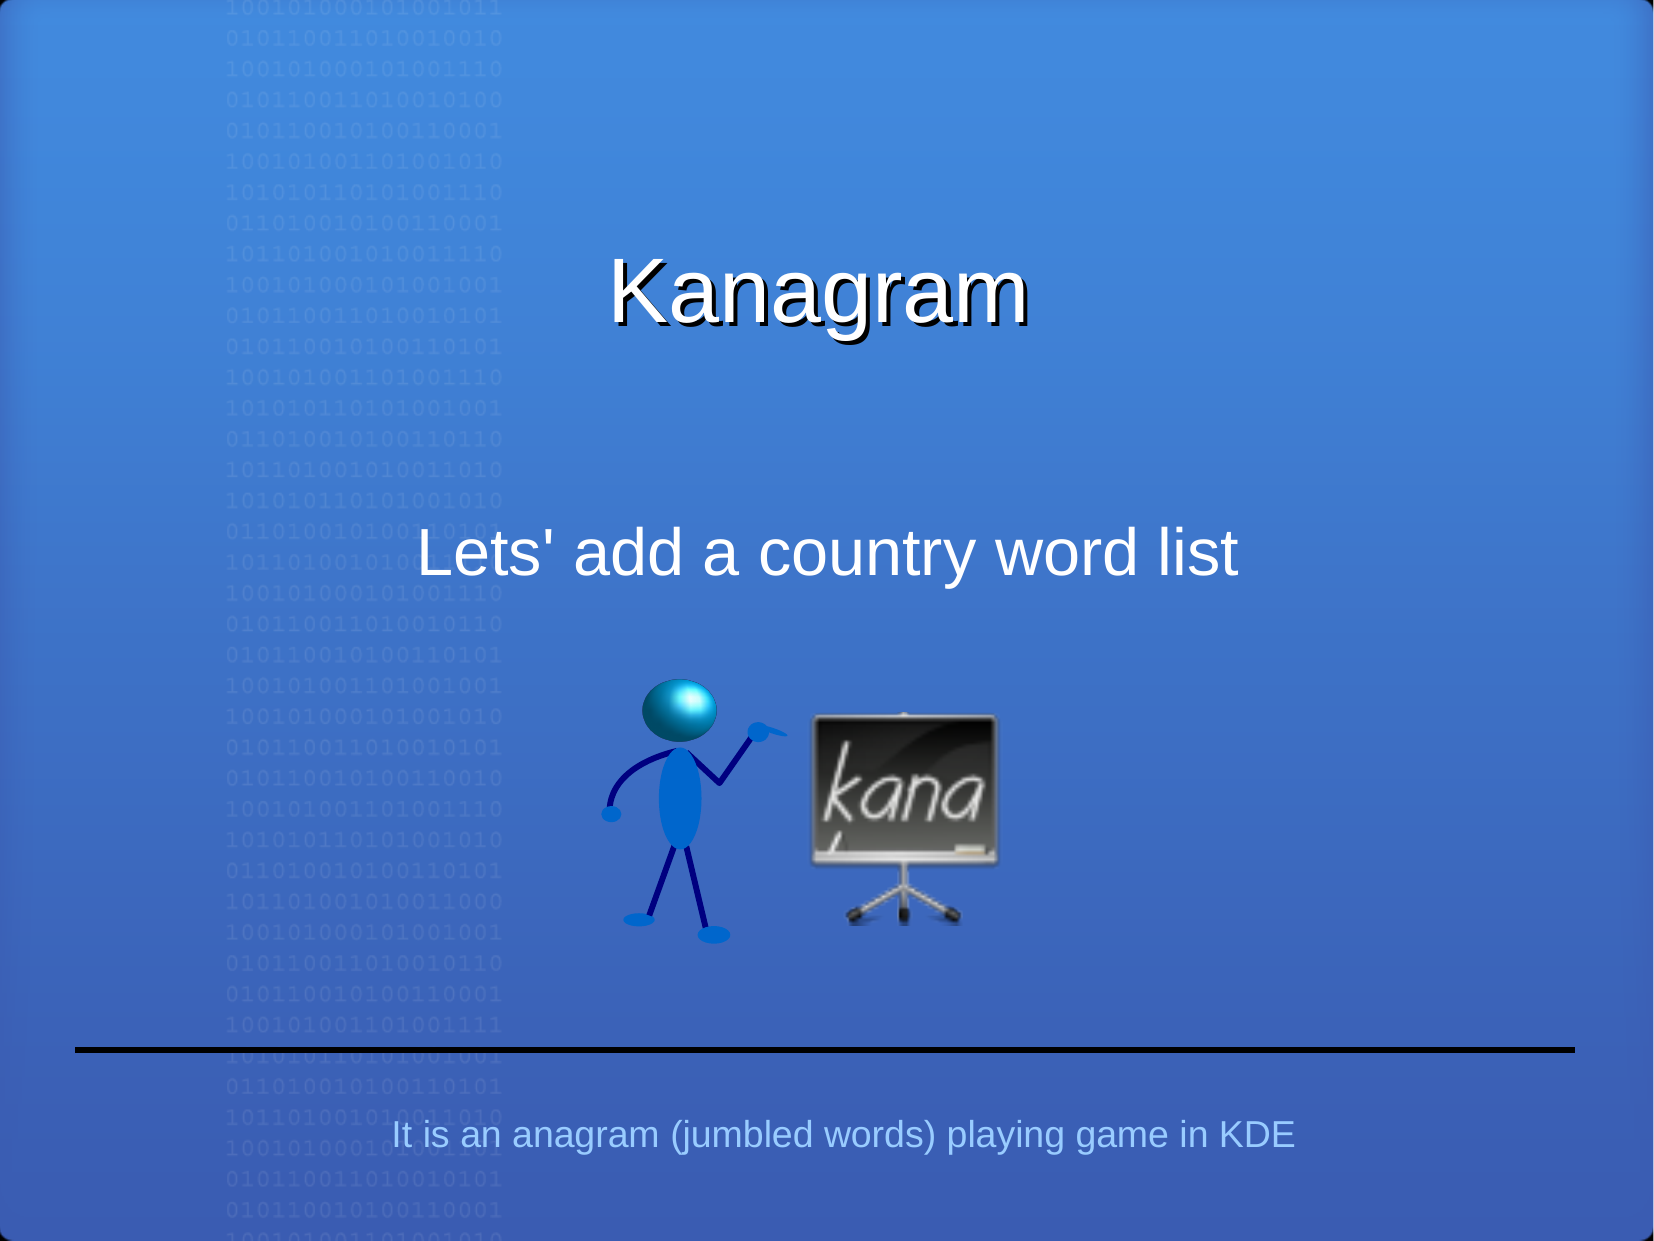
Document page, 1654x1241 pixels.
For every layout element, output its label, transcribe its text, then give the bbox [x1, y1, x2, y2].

text_box It is an anagram (jumbled words) playing game in KDE [375, 1105, 1313, 1163]
text_box [658, 747, 702, 850]
text_box [747, 722, 788, 743]
picture [0, 0, 1654, 1241]
text_box [697, 926, 731, 944]
text_box [601, 806, 622, 823]
title Kanagram [75, 187, 1564, 395]
list Lets' add a country word list [82, 515, 1538, 638]
text_box [623, 913, 655, 927]
